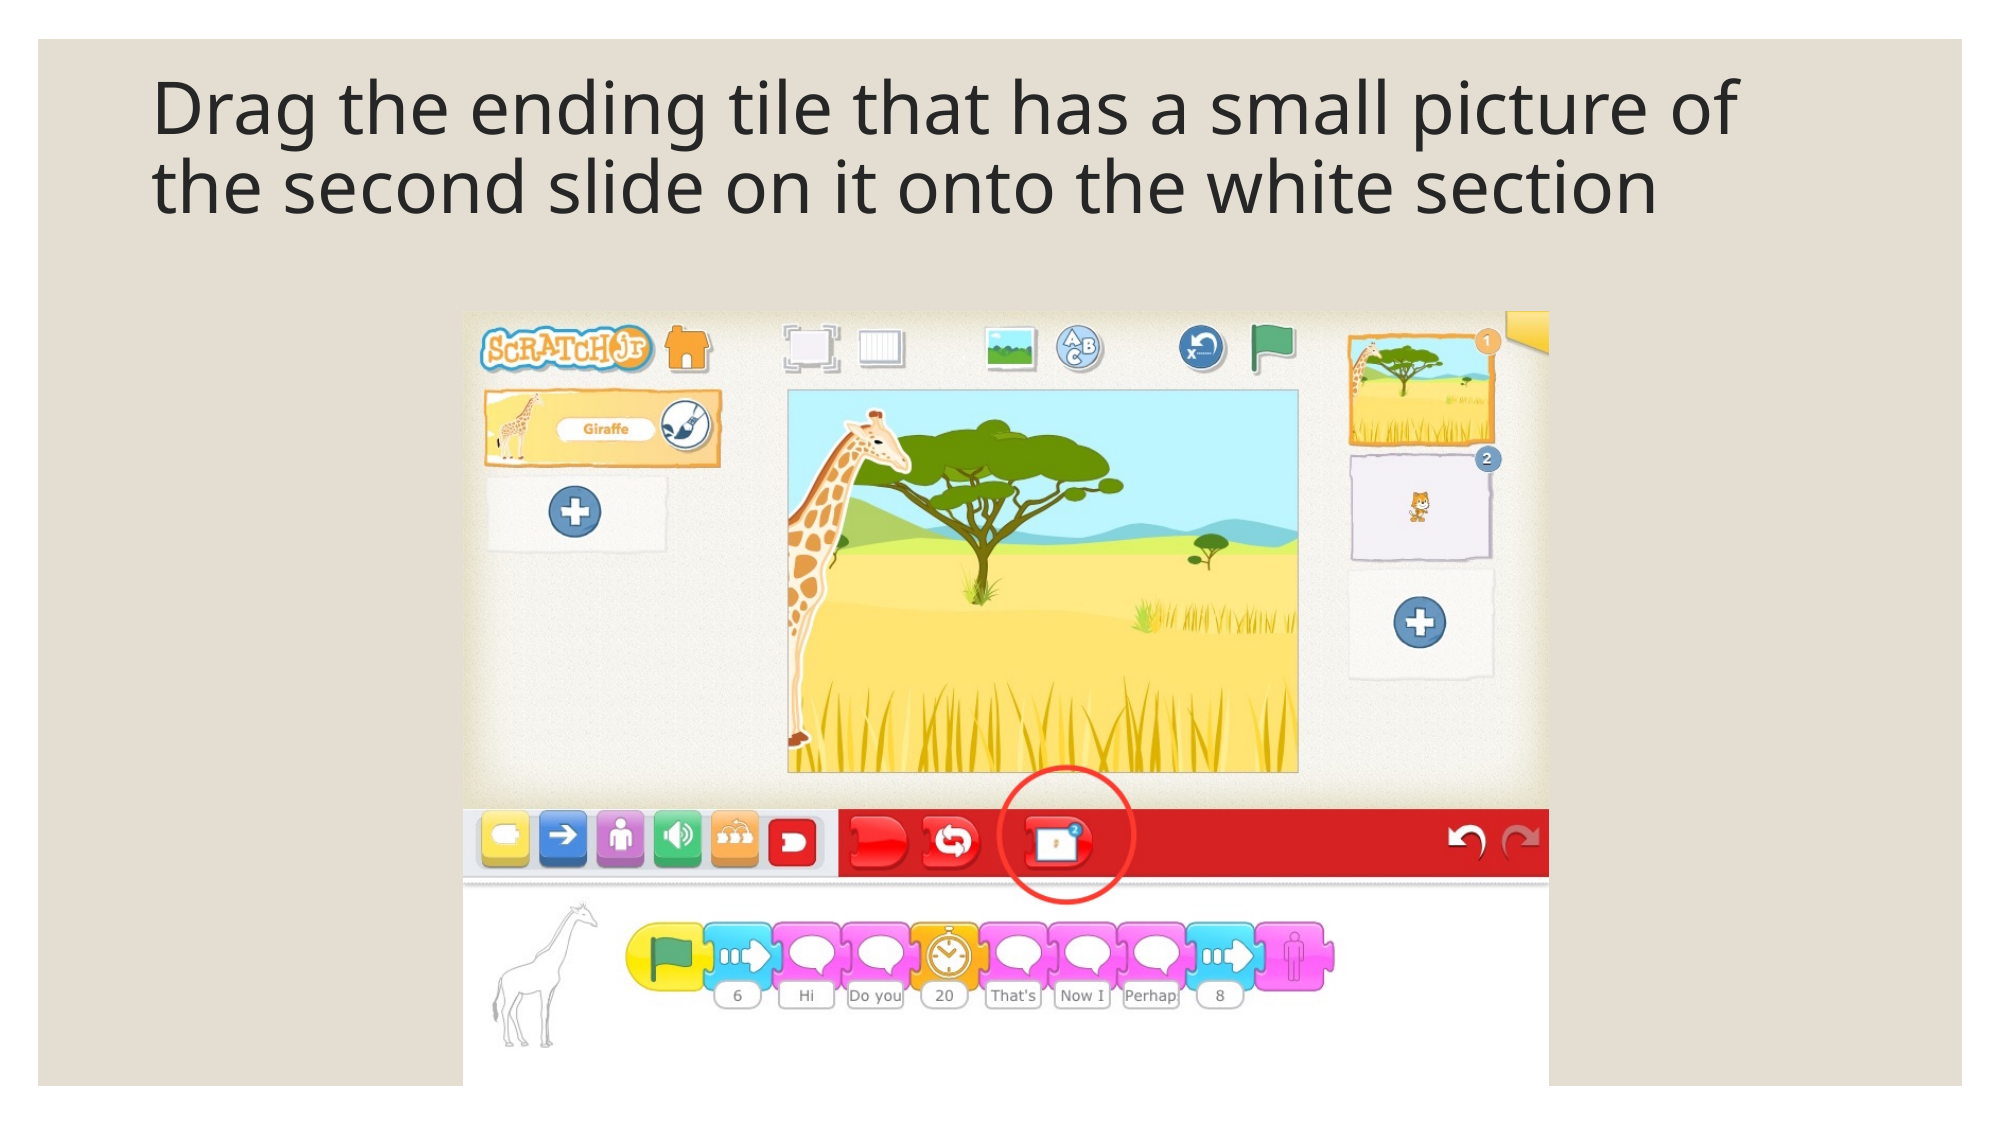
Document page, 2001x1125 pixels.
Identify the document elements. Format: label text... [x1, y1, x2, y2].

title Drag the ending tile that has a small picture of the second slide on it onto the white section [136, 37, 1876, 263]
picture [463, 311, 1549, 1125]
